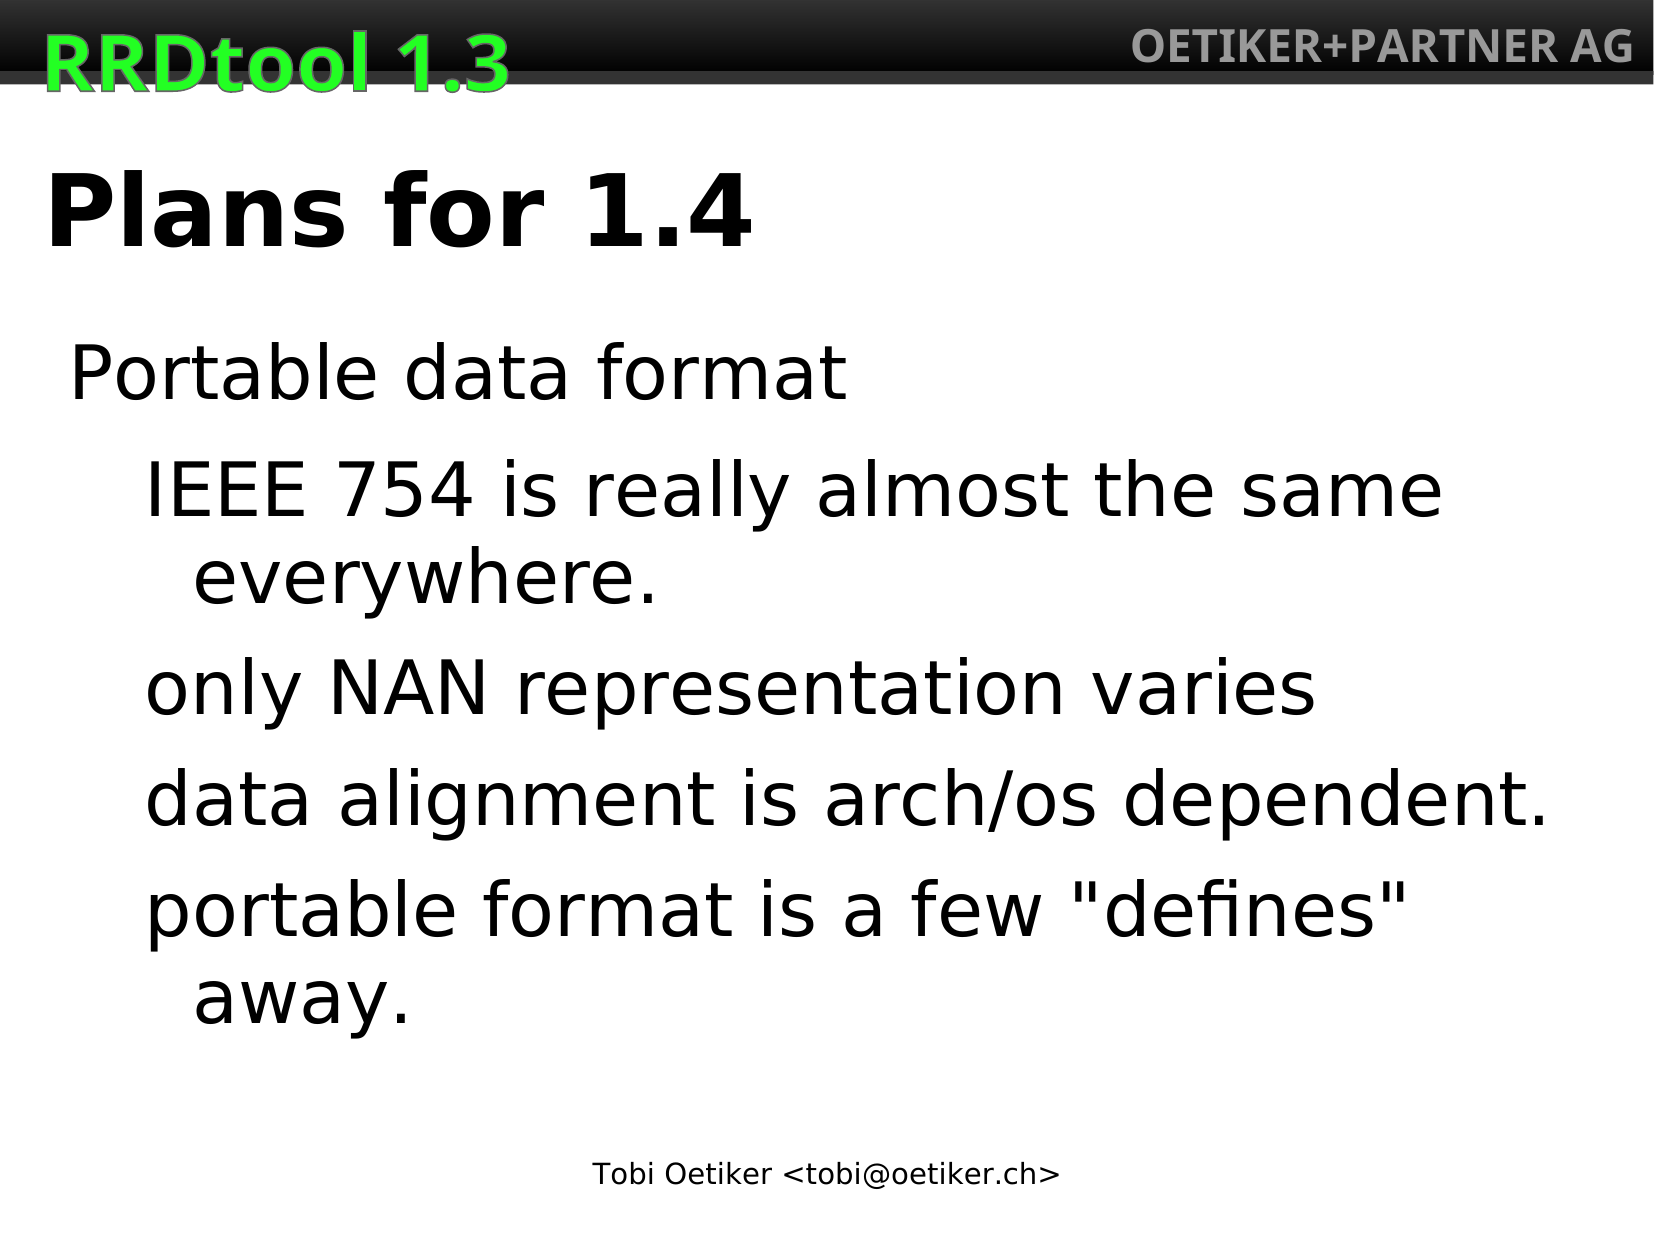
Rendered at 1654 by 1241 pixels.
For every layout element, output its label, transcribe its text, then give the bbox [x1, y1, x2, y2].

list Portable data format IEEE 754 is really almost the same everywhere. only NAN representation varies data alignment is arch/os dependent. portable format is a few "defines" away. [50, 329, 1571, 1129]
title Plans for 1.4 [43, 144, 1582, 280]
